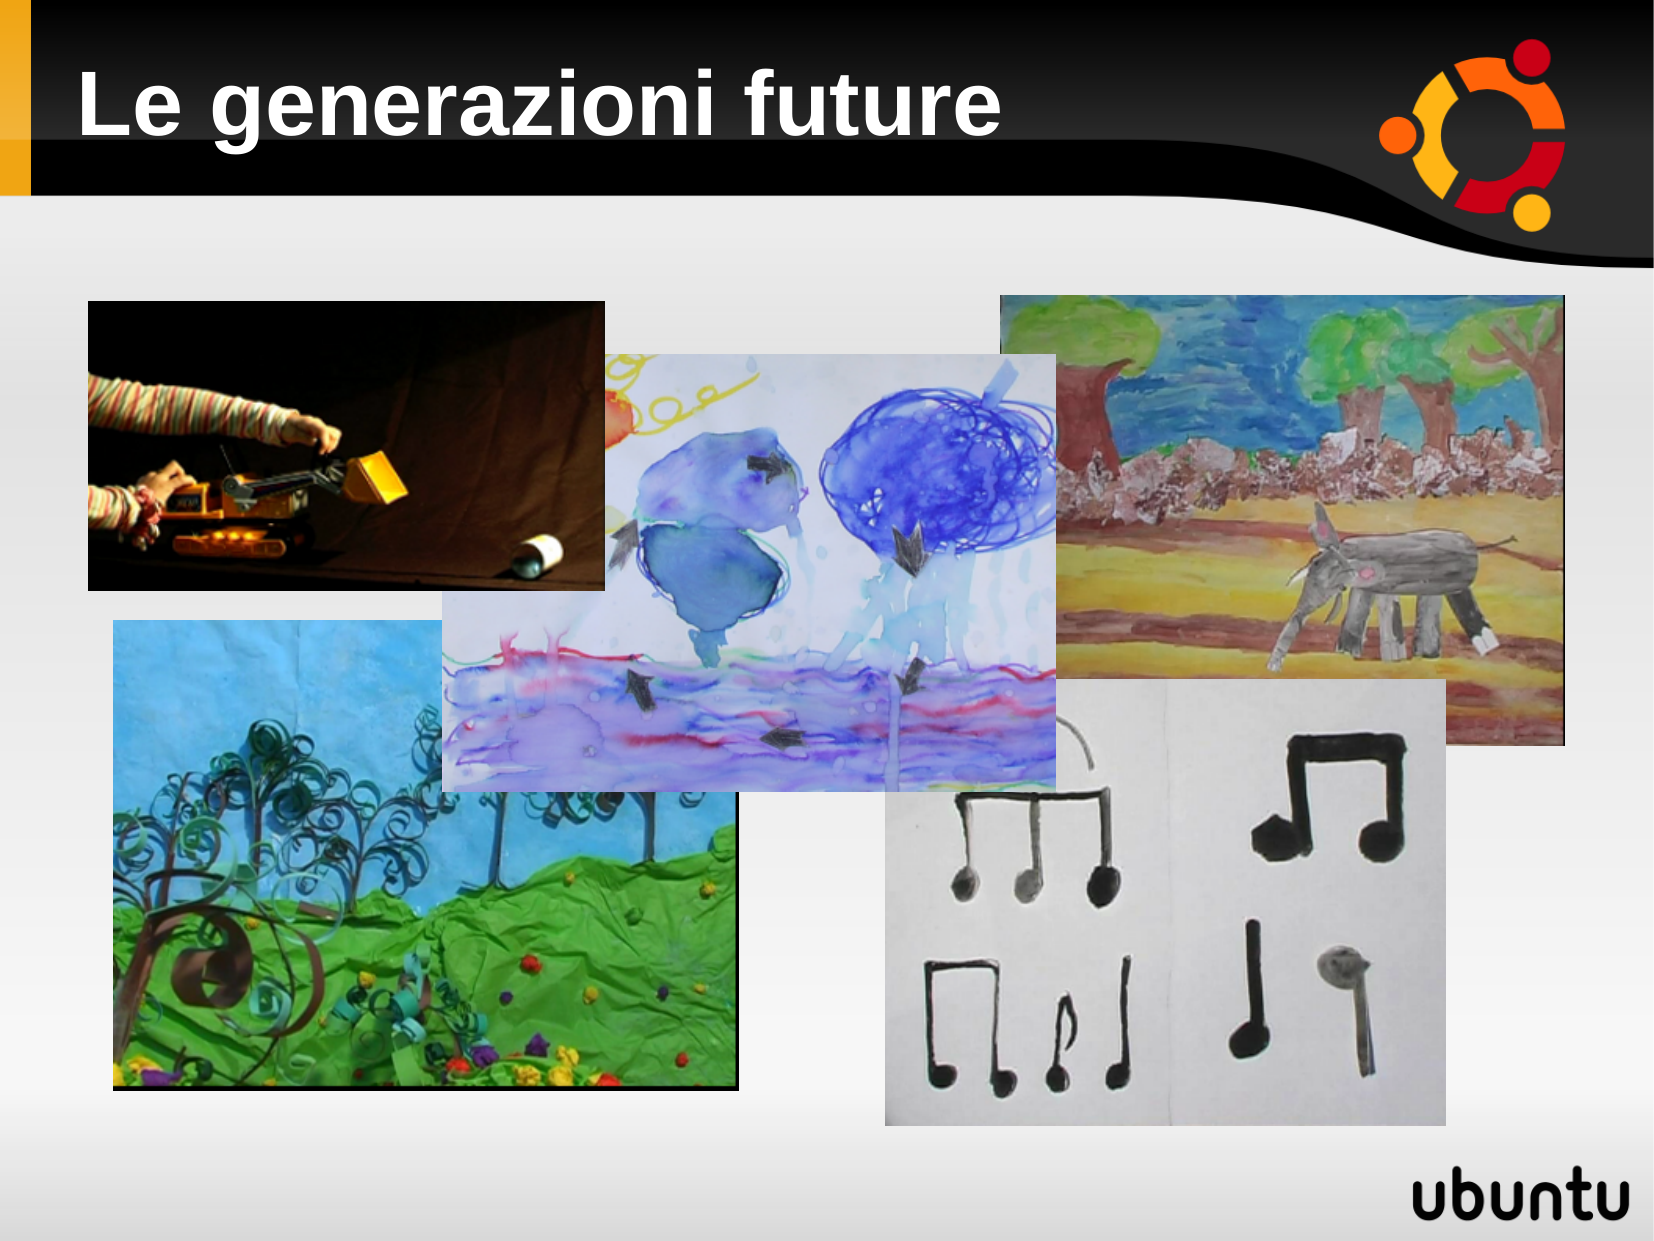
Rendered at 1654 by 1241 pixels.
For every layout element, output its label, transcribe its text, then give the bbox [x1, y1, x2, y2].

picture [0, 0, 1654, 1241]
title Le generazioni future [76, 7, 1565, 200]
